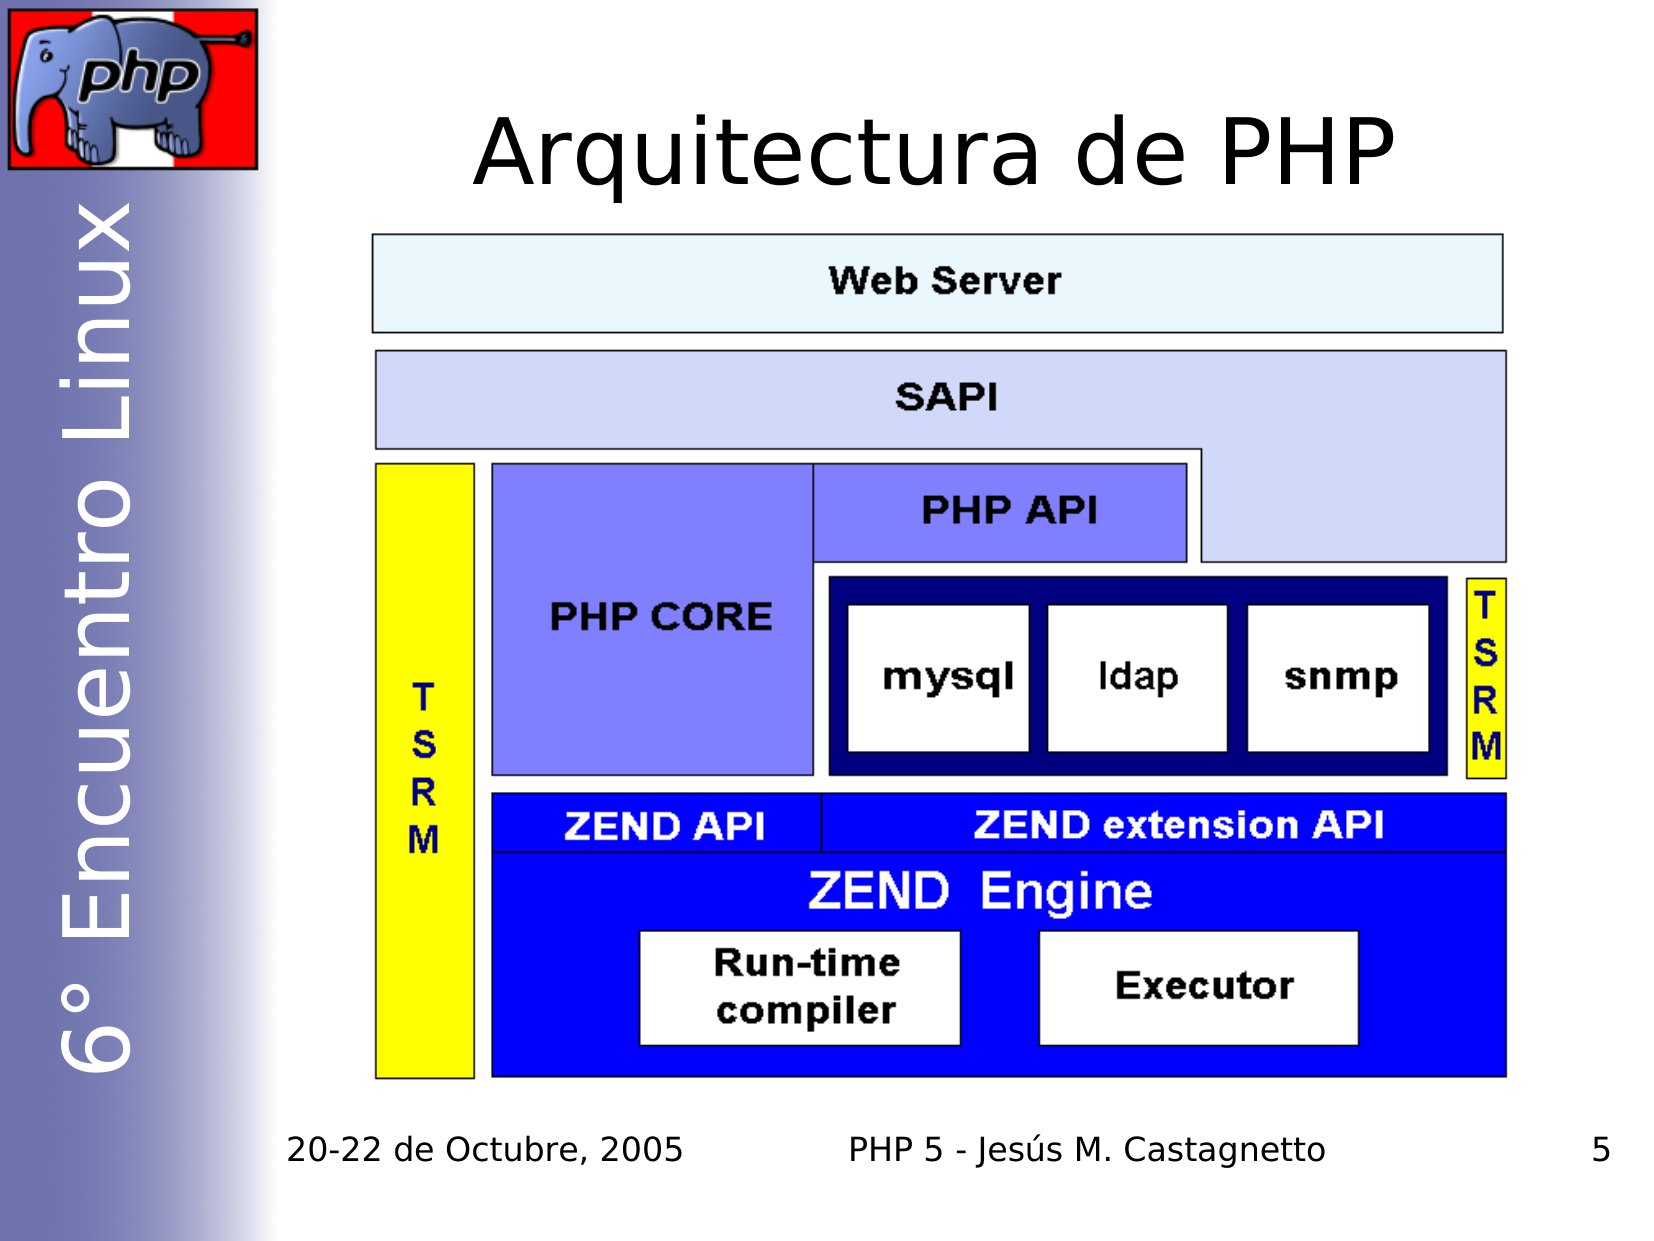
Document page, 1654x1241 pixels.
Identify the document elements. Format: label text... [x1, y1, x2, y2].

picture [0, 0, 1654, 1241]
title Arquitectura de PHP [300, 49, 1571, 257]
